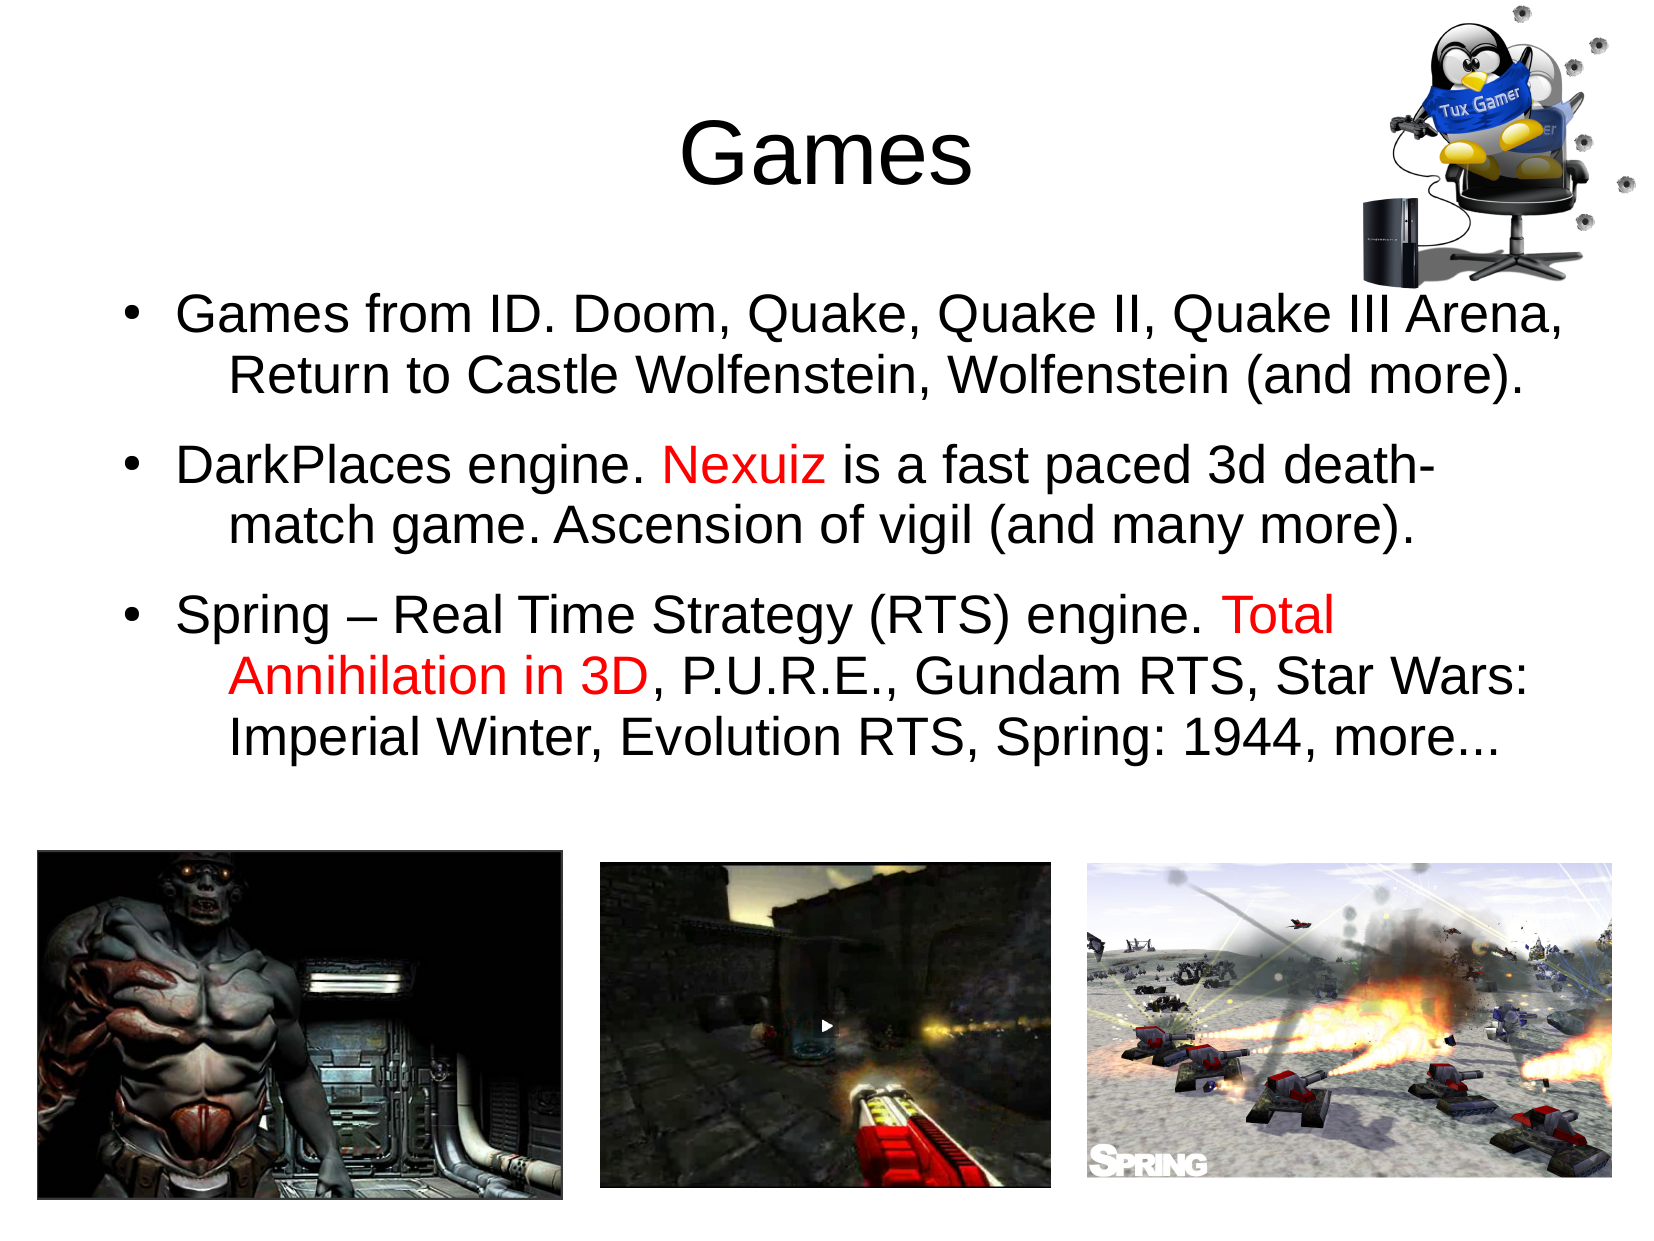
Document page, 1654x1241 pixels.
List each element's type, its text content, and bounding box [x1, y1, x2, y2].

title Games [82, 56, 1350, 250]
picture [1087, 862, 1613, 1178]
picture [1350, 0, 1651, 301]
picture [37, 850, 563, 1201]
picture [600, 862, 1051, 1189]
list Games from ID. Doom, Quake, Quake II, Quake III Arena, Return to Castle Wolfenstein, Wolfenstein (and more). DarkPlaces engine. Nexuiz is a fast paced 3d death-match game. Ascension of vigil (and many more). Spring – Real Time Strategy (RTS) engine. Total Annihilation in 3D, P.U.R.E., Gundam RTS, Star Wars: Imperial Winter, Evolution RTS, Spring: 1944, more... [86, 283, 1576, 1088]
